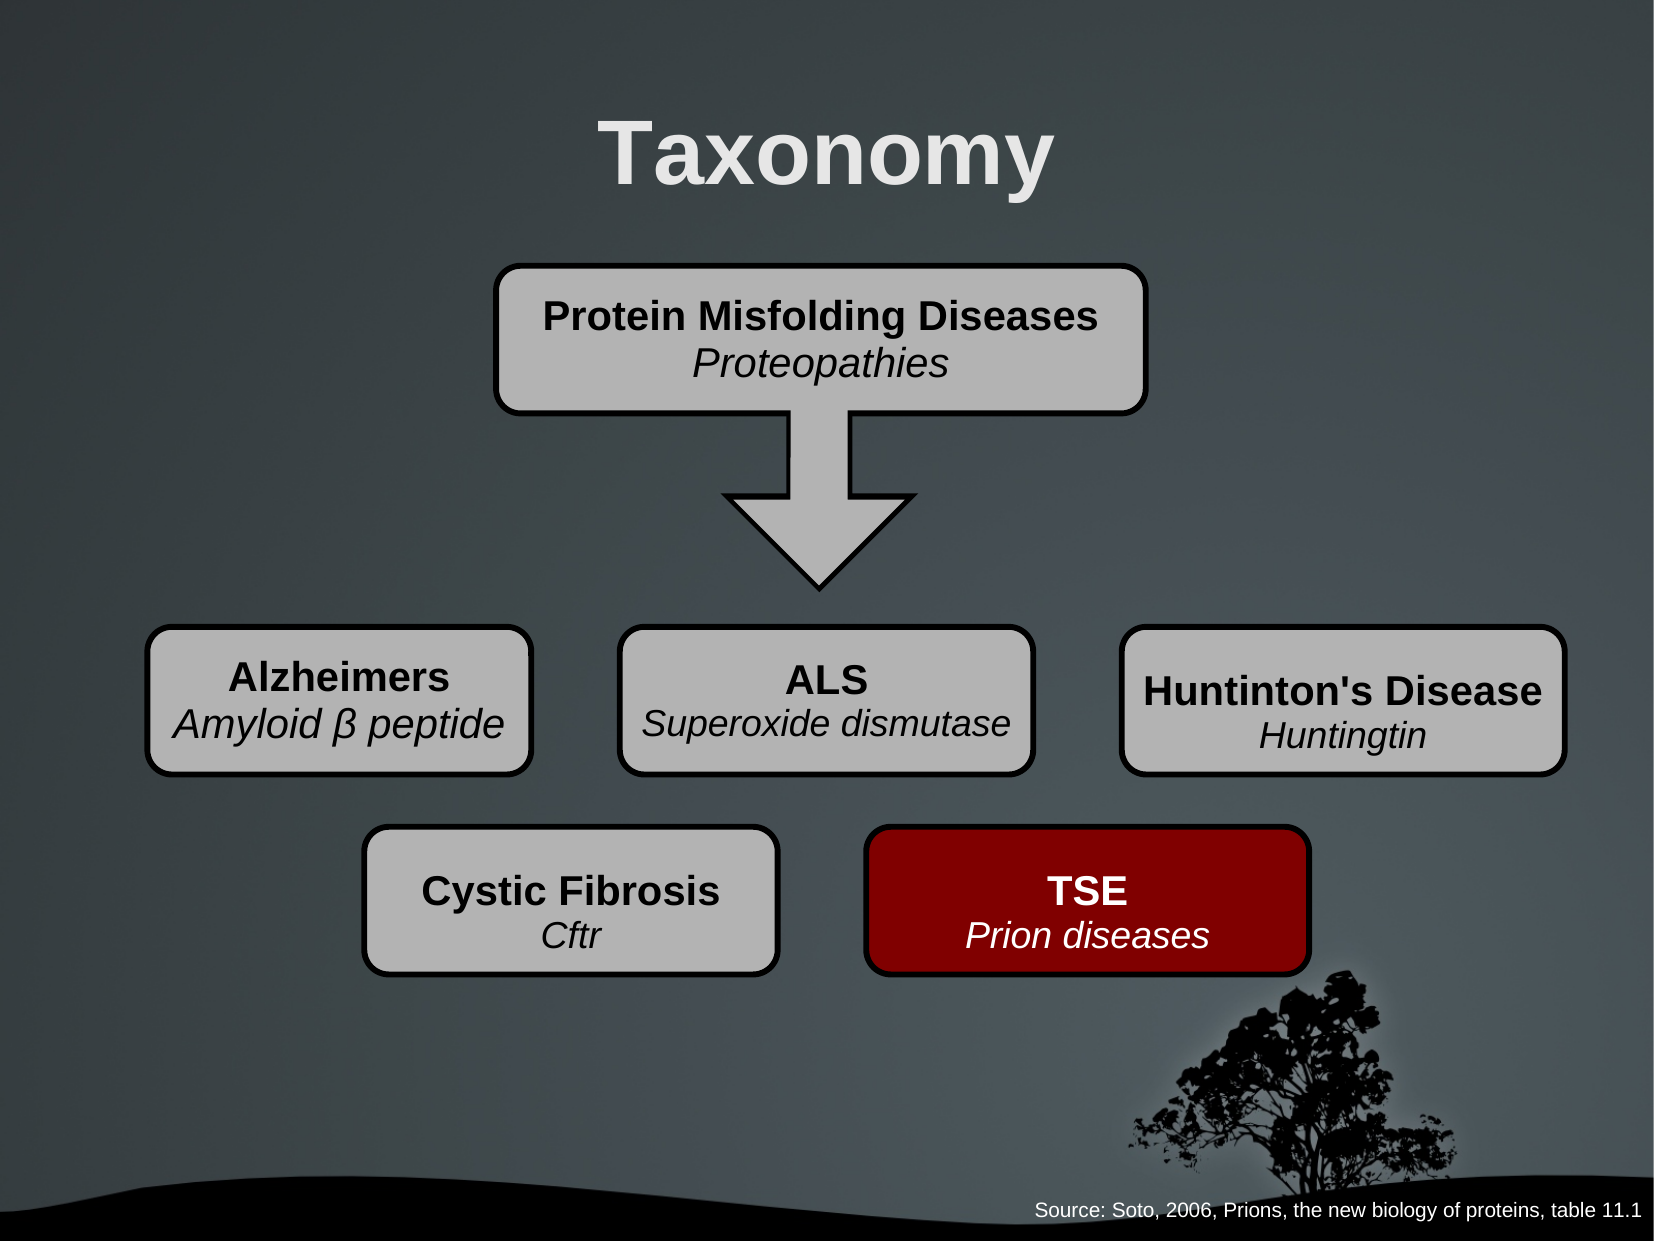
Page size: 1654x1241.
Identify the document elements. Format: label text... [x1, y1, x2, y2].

text_box TSE Prion diseases [866, 826, 1310, 975]
text_box Source: Soto, 2006, Prions, the new biology of proteins, table 11.1 [23, 1191, 1654, 1230]
text_box Protein Misfolding Diseases Proteopathies [496, 265, 1146, 414]
text_box Alzheimers Amyloid β peptide [147, 626, 532, 775]
text_box Huntinton's Disease Huntingtin [1121, 626, 1565, 775]
picture [0, 0, 1654, 1241]
title Taxonomy [82, 49, 1571, 257]
text_box ALS Superoxide dismutase [619, 626, 1034, 775]
text_box [720, 392, 919, 593]
text_box Cystic Fibrosis Cftr [364, 826, 778, 975]
